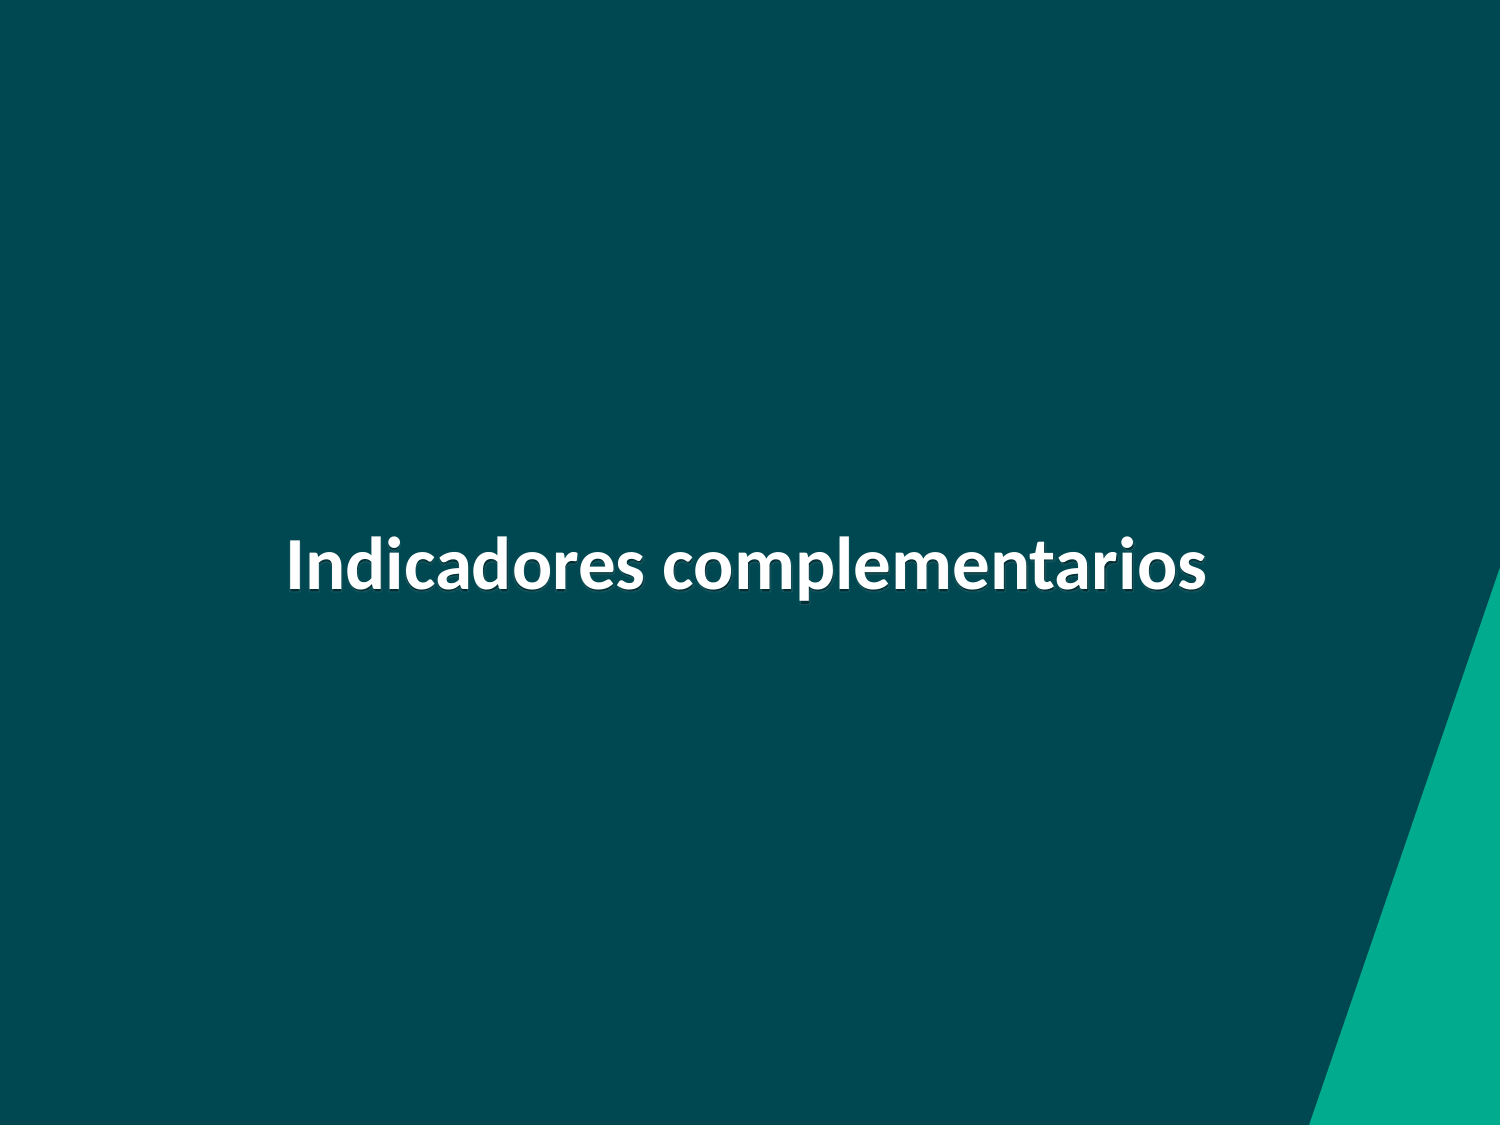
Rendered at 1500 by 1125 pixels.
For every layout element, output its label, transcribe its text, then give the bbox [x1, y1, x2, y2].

title Indicadores complementarios [182, 501, 1312, 624]
